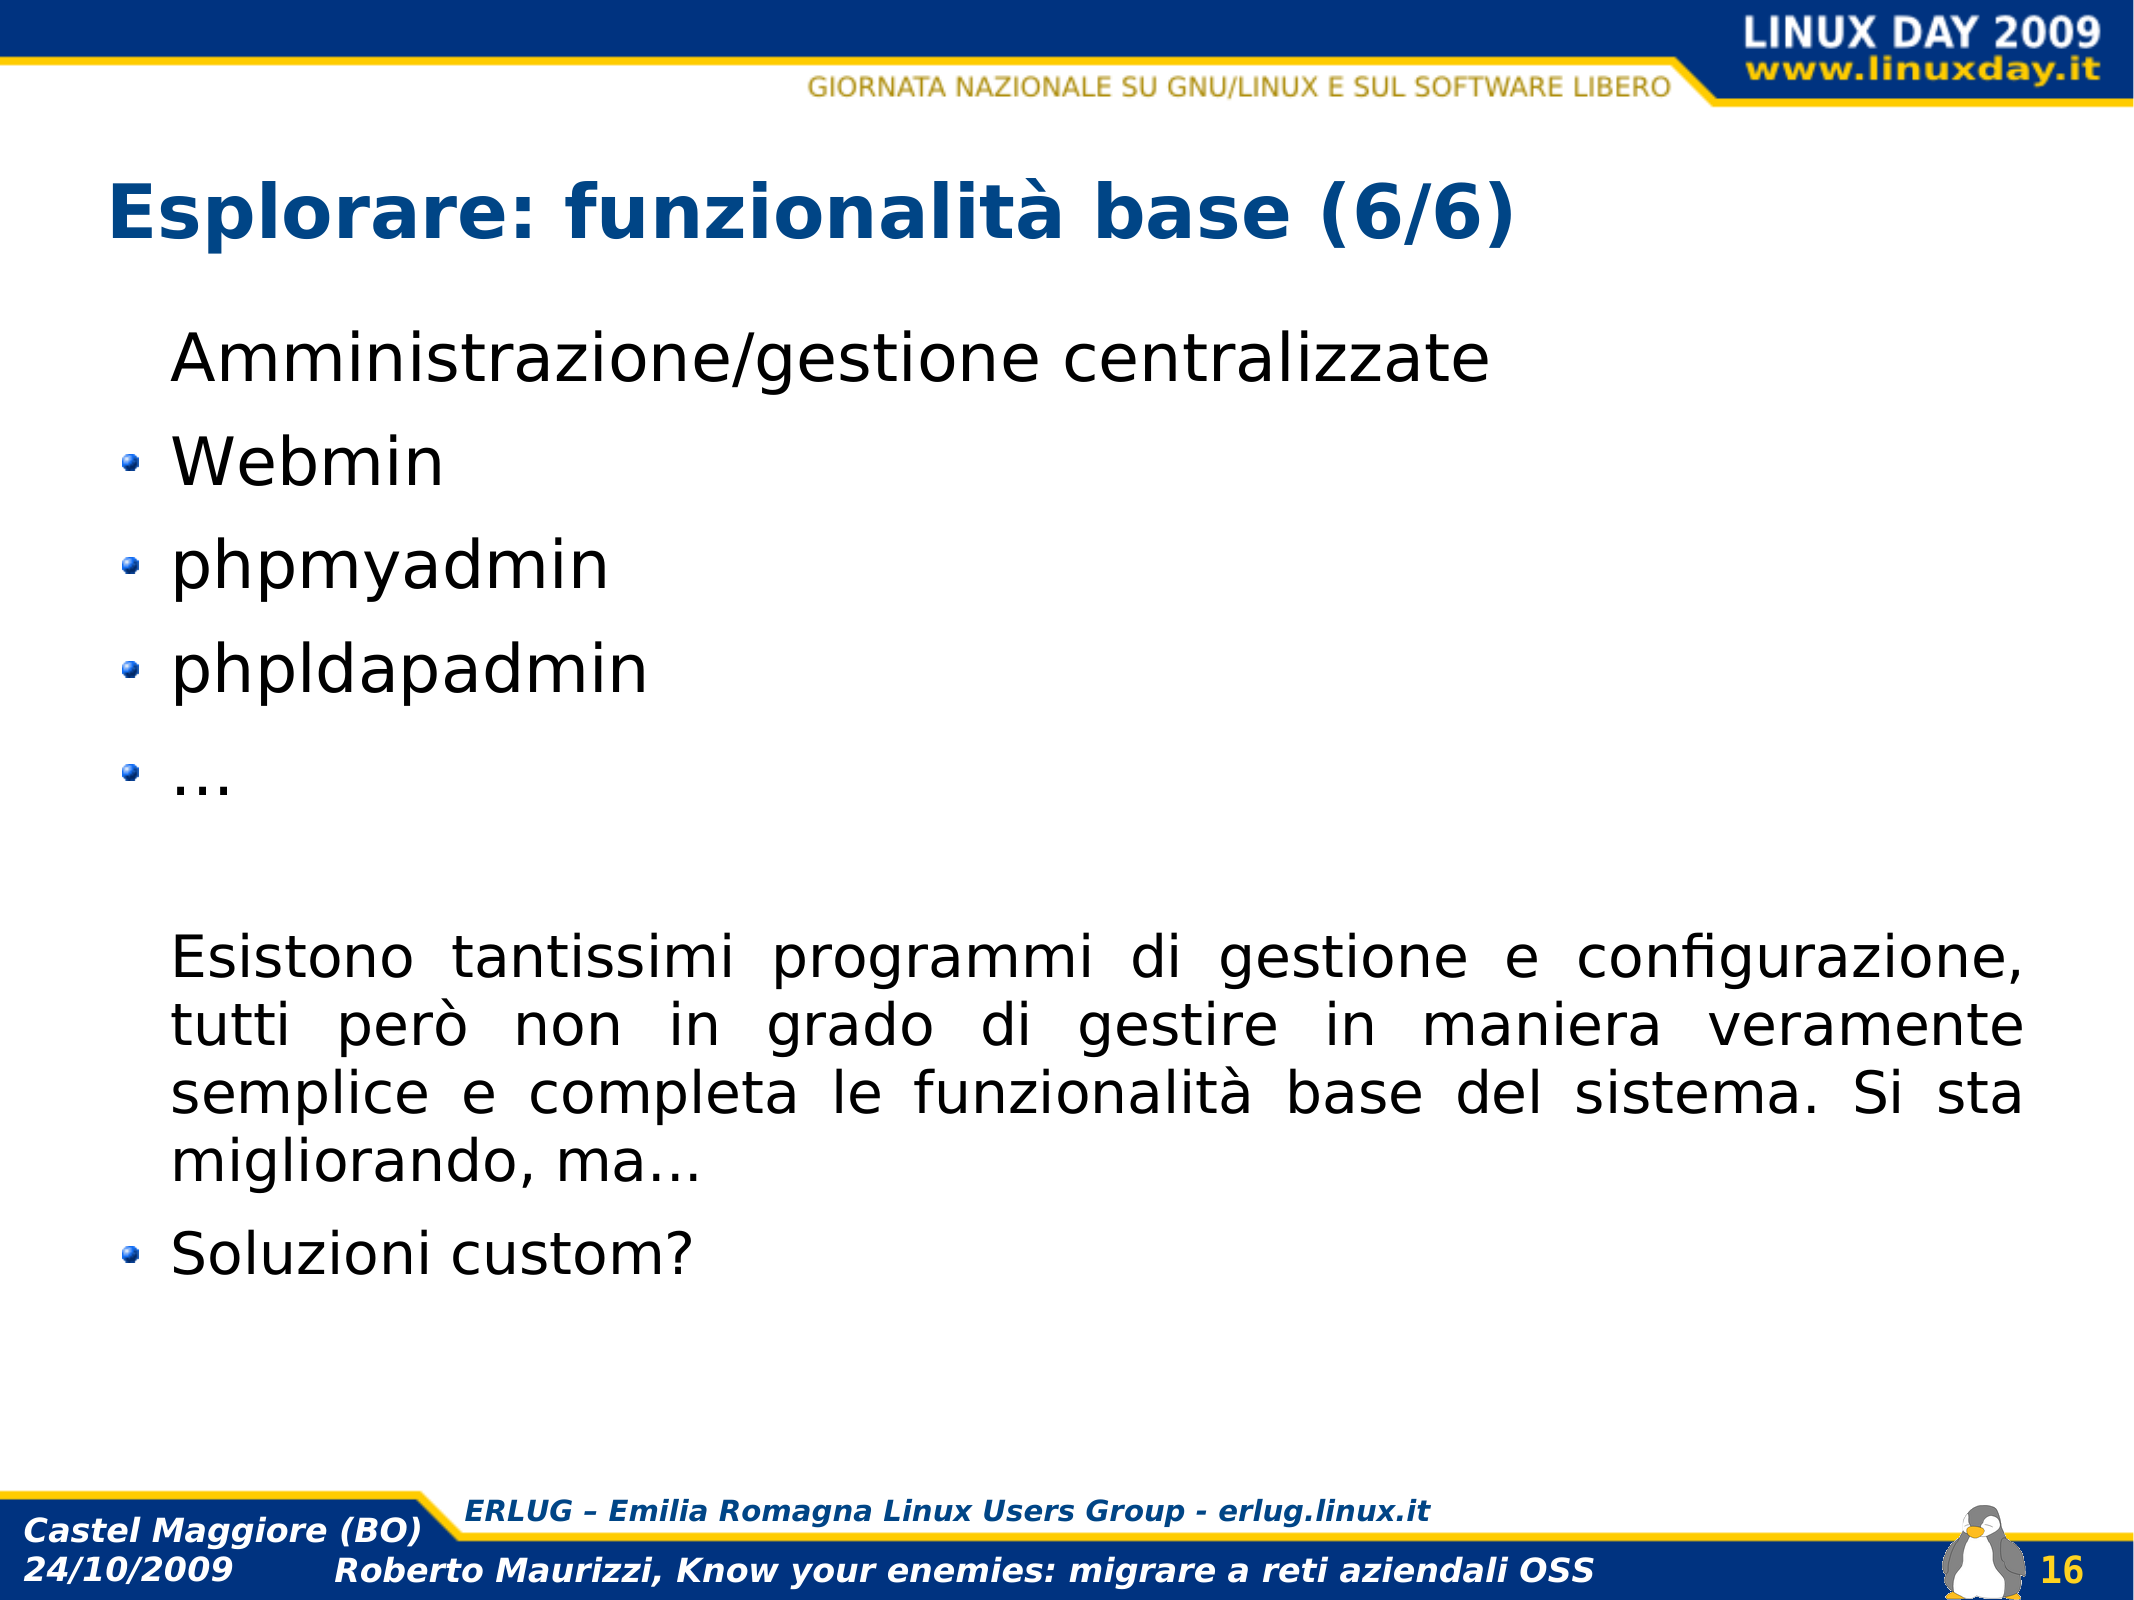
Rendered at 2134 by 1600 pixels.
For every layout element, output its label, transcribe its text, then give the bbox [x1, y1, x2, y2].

title Esplorare: funzionalità base (6/6) [106, 159, 2080, 267]
picture [0, 0, 2134, 1600]
list Amministrazione/gestione centralizzate Webmin phpmyadmin phpldapadmin ... Esistono tantissimi programmi di gestione e configurazione, tutti però non in grado di gestire in maniera veramente semplice e completa le funzionalità base del sistema. Si sta migliorando, ma... Soluzioni custom? [106, 319, 2027, 1441]
